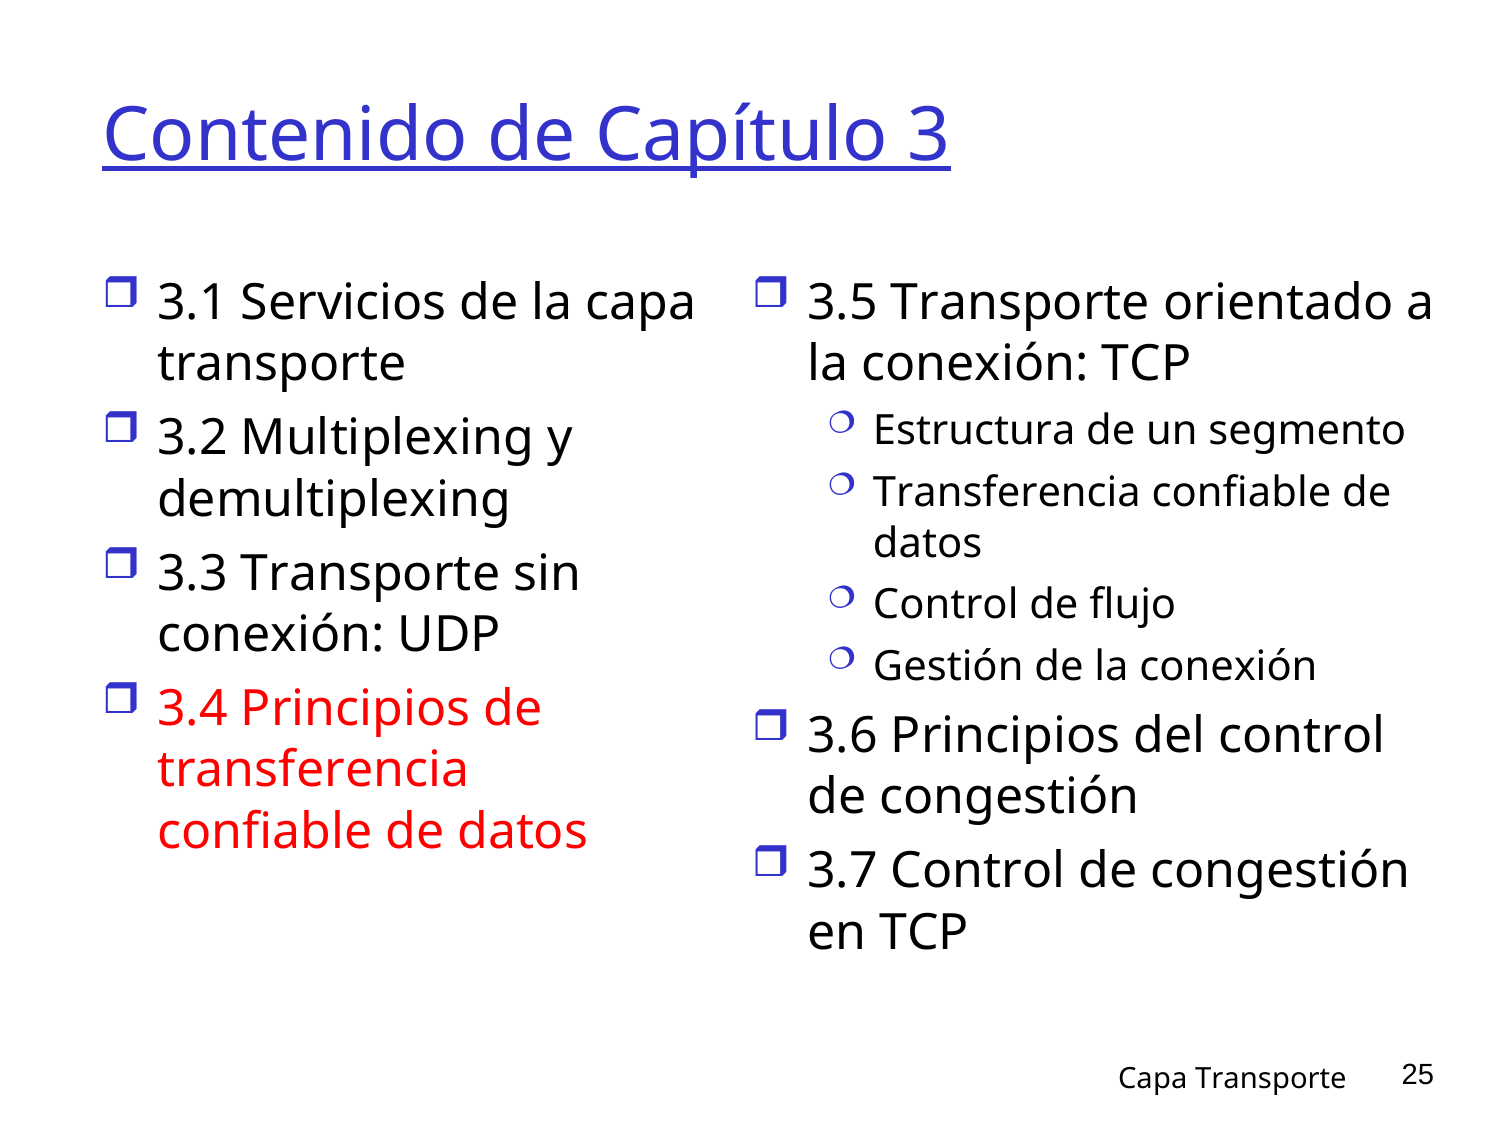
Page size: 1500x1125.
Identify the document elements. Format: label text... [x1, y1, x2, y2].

title Contenido de Capítulo 3 [87, 37, 1363, 225]
list 3.5 Transporte orientado a la conexión: TCP Estructura de un segmento Transferencia confiable de datos Control de flujo Gestión de la conexión 3.6 Principios del control de congestión 3.7 Control de congestión en TCP [737, 262, 1463, 1026]
list 3.1 Servicios de la capa transporte 3.2 Multiplexing y demultiplexing 3.3 Transporte sin conexión: UDP 3.4 Principios de transferencia confiable de datos [87, 262, 713, 1026]
